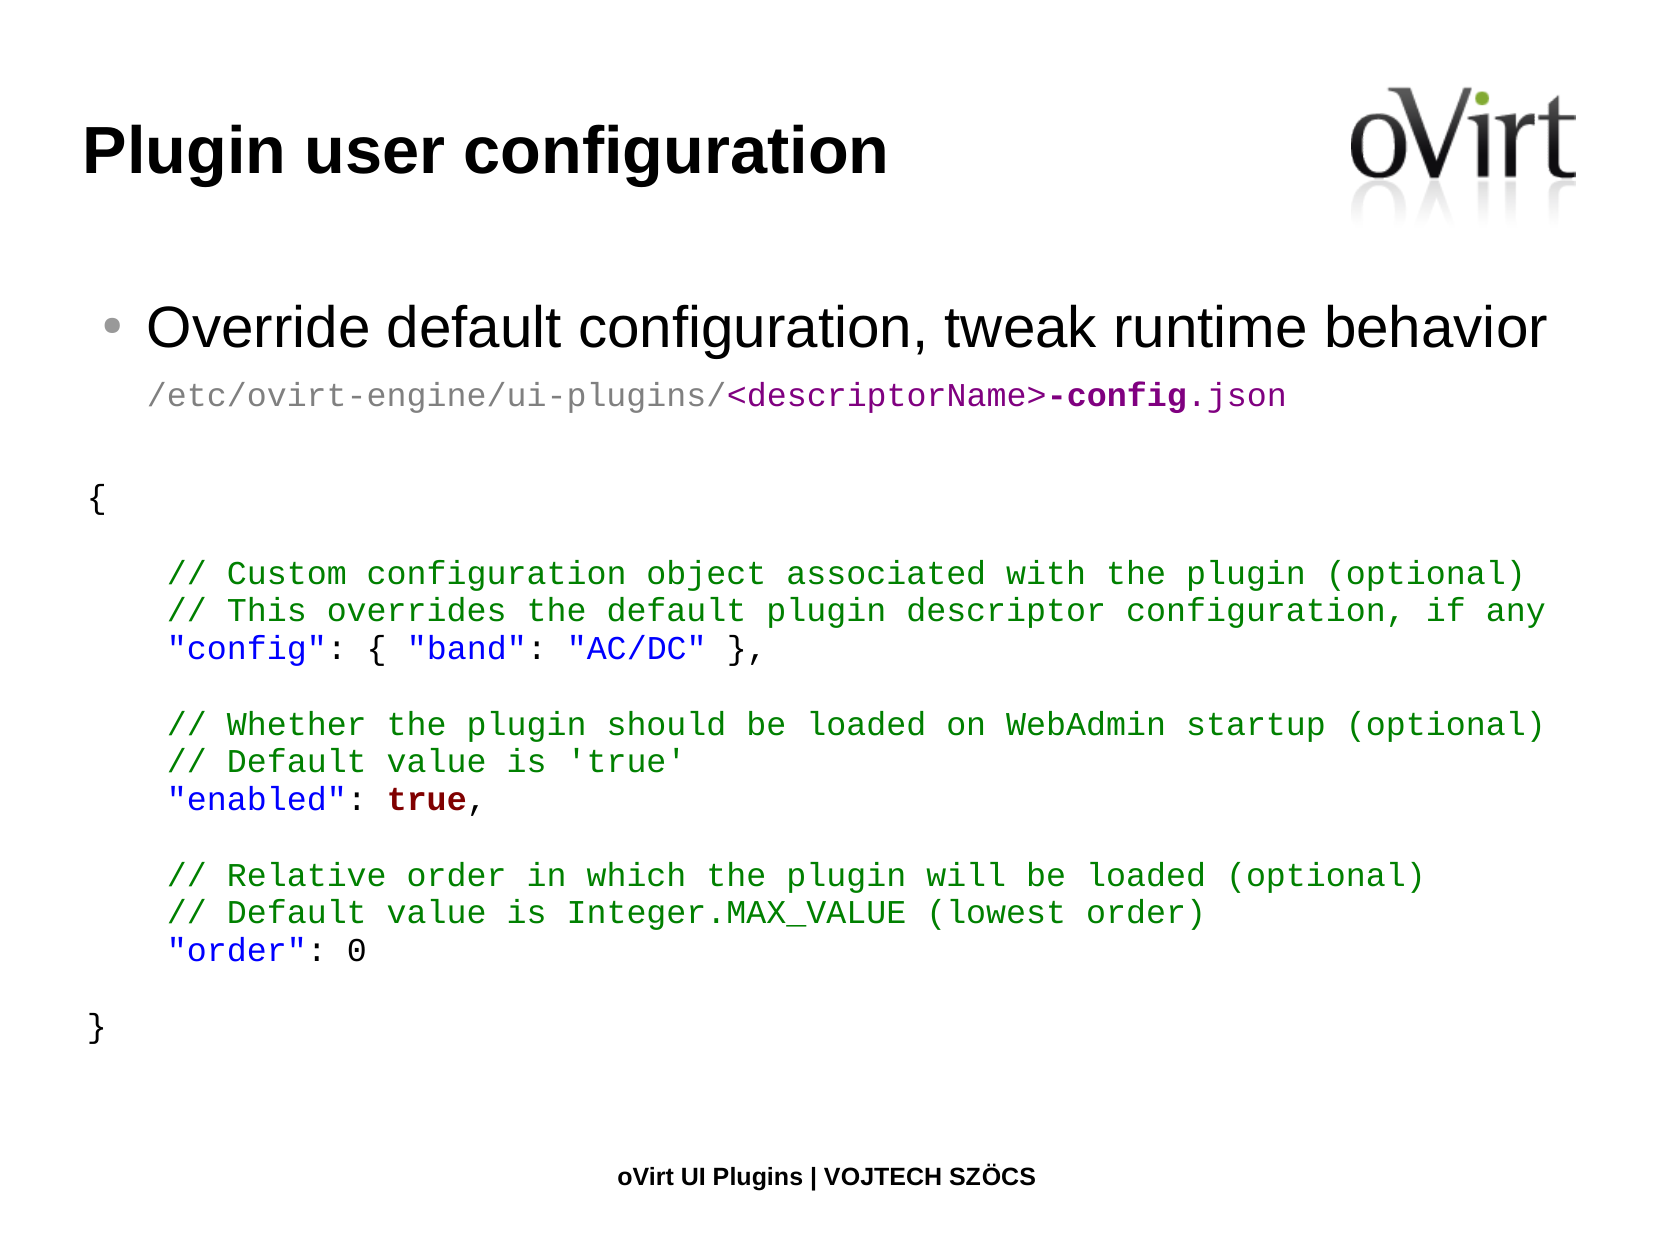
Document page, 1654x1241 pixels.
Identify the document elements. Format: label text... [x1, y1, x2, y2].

title Plugin user configuration [82, 37, 1303, 226]
list Override default configuration, tweak runtime behavior /etc/ovirt-engine/ui-plugins/<descriptorName>-config.json [86, 262, 1576, 481]
list { // Custom configuration object associated with the plugin (optional) // This overrides the default plugin descriptor configuration, if any "config": { "band": "AC/DC" }, // Whether the plugin should be loaded on WebAdmin startup (optional) // Default value is 'true' "enabled": true, // Relative order in which the plugin will be loaded (optional) // Default value is Integer.MAX_VALUE (lowest order) "order": 0 } [86, 481, 1576, 1048]
picture [1351, 79, 1576, 228]
